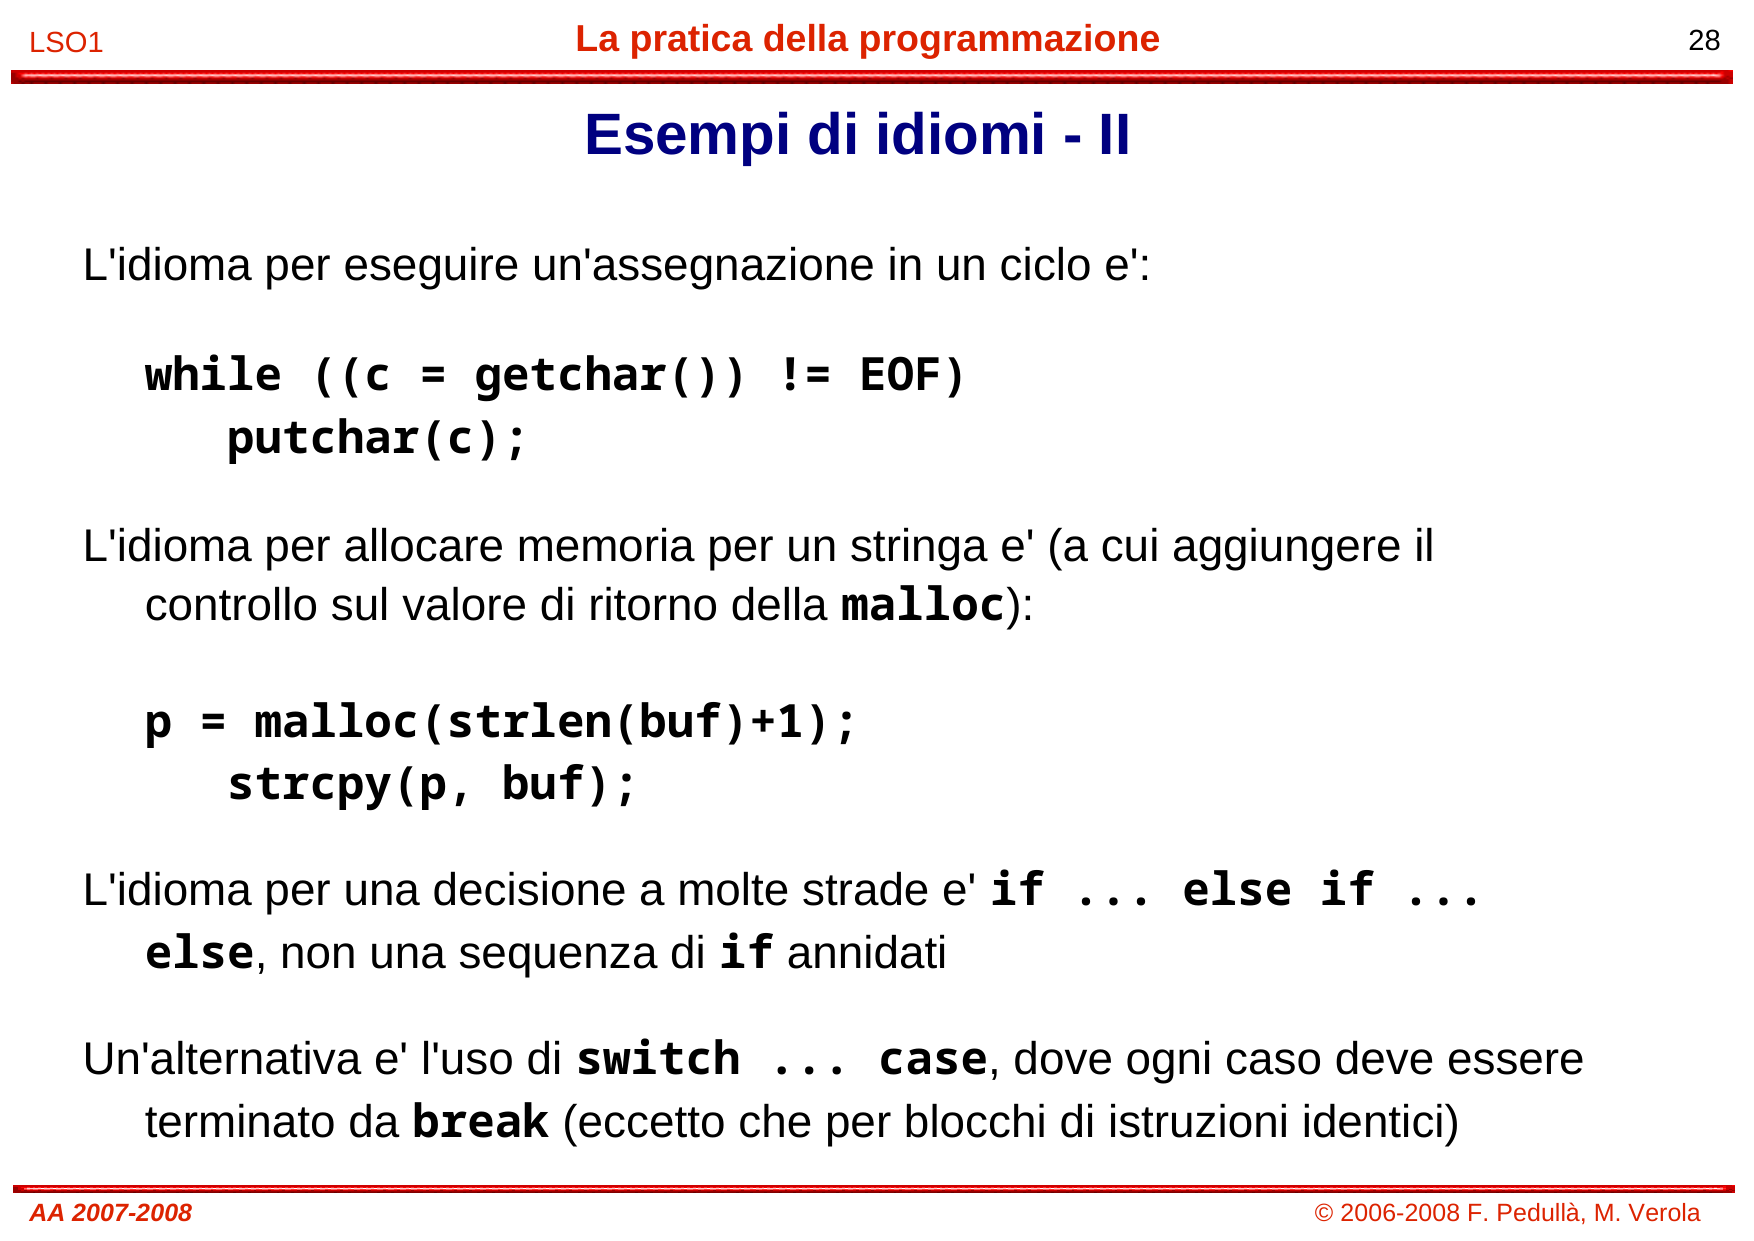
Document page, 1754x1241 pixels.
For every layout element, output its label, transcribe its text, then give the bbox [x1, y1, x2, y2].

text_box Esempi di idiomi - II [386, 98, 1330, 187]
list L'idioma per eseguire un'assegnazione in un ciclo e': while ((c = getchar()) != EOF) putchar(c); L'idioma per allocare memoria per un stringa e' (a cui aggiungere il controllo sul valore di ritorno della malloc): p = malloc(strlen(buf)+1); strcpy(p, buf); L'idioma per una decisione a molte strade e' if ... else if ... else, non una sequenza di if annidati Un'alternativa e' l'uso di switch ... case, dove ogni caso deve essere terminato da break (eccetto che per blocchi di istruzioni identici) [82, 238, 1605, 1129]
picture [11, 70, 1733, 84]
picture [13, 1185, 1735, 1193]
